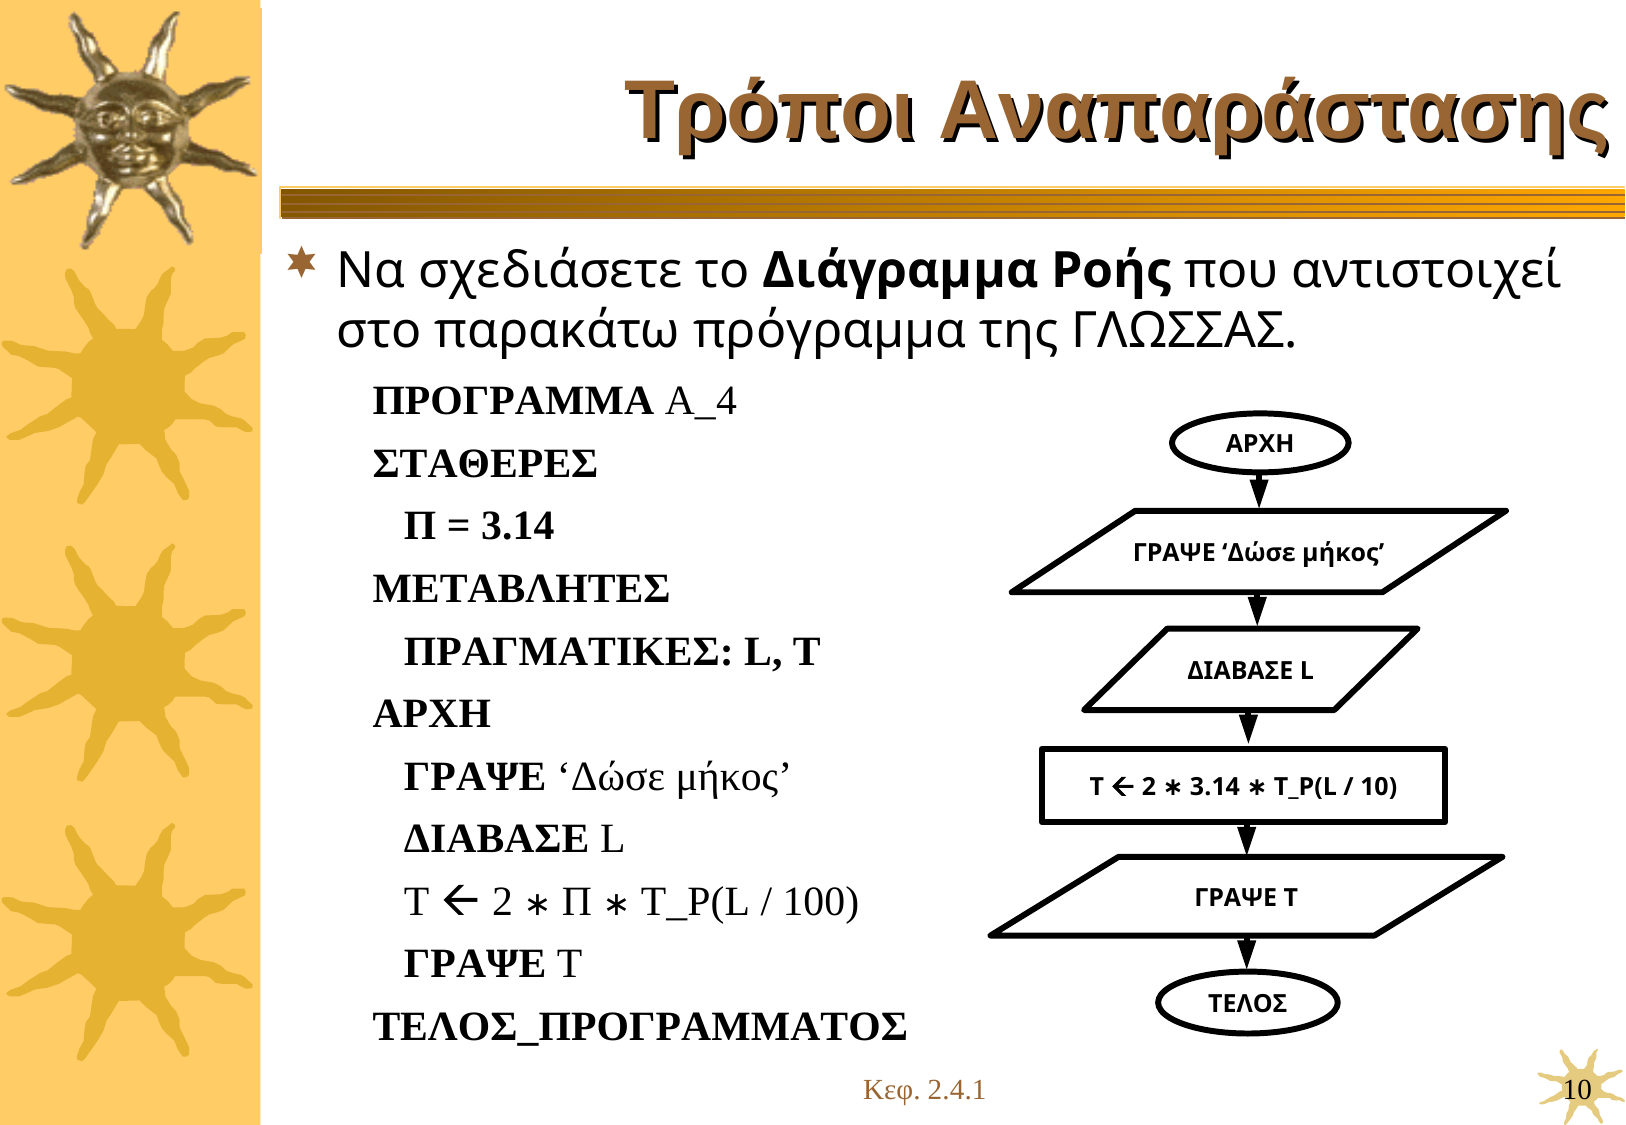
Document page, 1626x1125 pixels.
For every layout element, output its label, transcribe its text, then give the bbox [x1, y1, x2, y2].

text_box ΠΡΟΓΡΑΜΜΑ Α_4 ΣΤΑΘΕΡΕΣ Π = 3.14 ΜΕΤΑΒΛΗΤΕΣ ΠΡΑΓΜΑΤΙΚΕΣ: L, T ΑΡΧΗ ΓΡΑΨΕ ‘Δώσε μήκος’ ΔΙΑΒΑΣΕ L Τ  2 ∗ Π ∗ Τ_Ρ(L / 100) ΓΡΑΨΕ Τ ΤΕΛΟΣ_ΠΡΟΓΡΑΜΜΑΤΟΣ [357, 365, 975, 1089]
text_box ΓΡΑΨΕ Τ [990, 856, 1503, 936]
picture [1, 8, 262, 13]
text_box Να σχεδιάσετε το Διάγραμμα Ροής που αντιστοιχεί στο παρακάτω πρόγραμμα της ΓΛΩΣΣΑΣ. [265, 230, 1626, 366]
text_box T  2 ∗ 3.14 ∗ Τ_Ρ(L / 10) [1041, 748, 1446, 823]
text_box ΑΡΧΗ [1172, 413, 1349, 473]
text_box ΔΙΑΒΑΣΕ L [1084, 628, 1418, 711]
text_box ΓΡΑΨΕ ‘Δώσε μήκος’ [1011, 510, 1506, 593]
picture [1, 164, 262, 254]
text_box Τρόποι Αναπαράστασης [0, 13, 1625, 164]
text_box ΤΕΛΟΣ [1158, 971, 1338, 1034]
